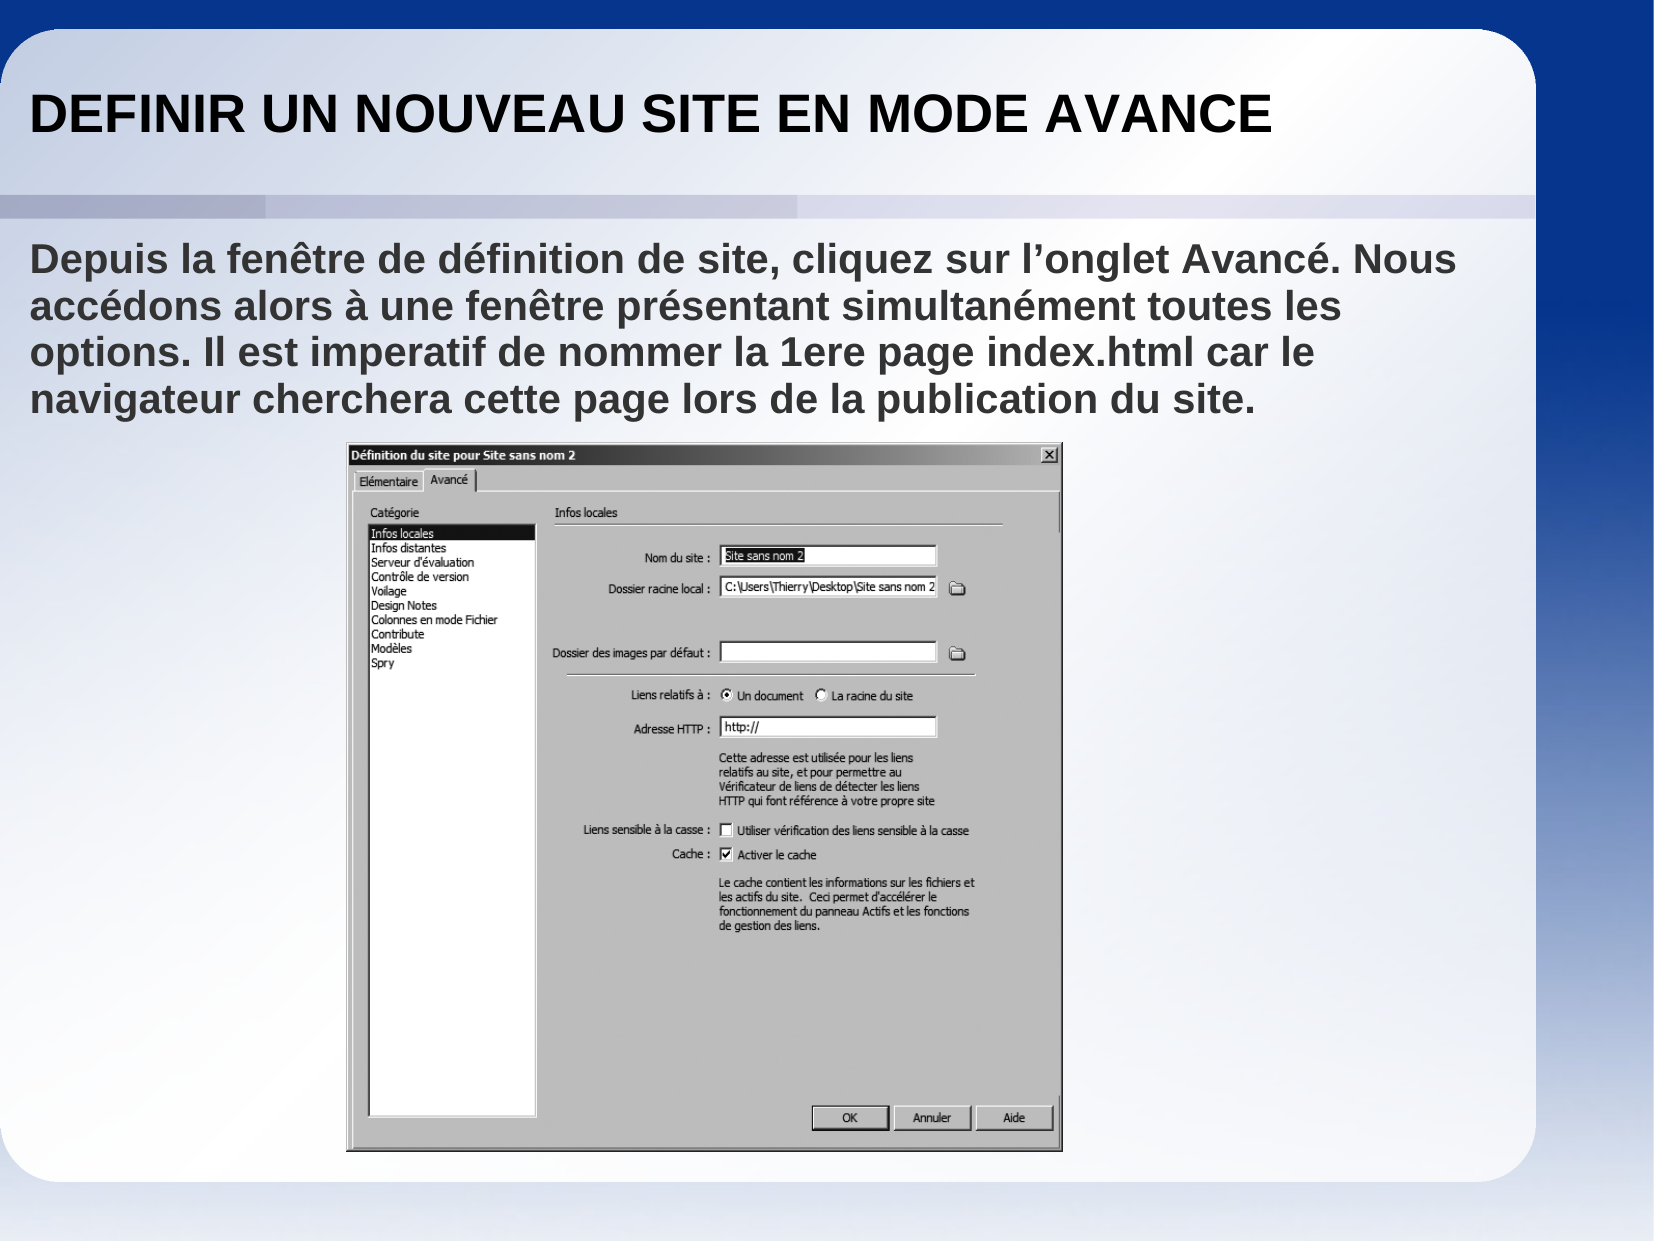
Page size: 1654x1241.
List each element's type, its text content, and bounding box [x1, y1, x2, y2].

picture [0, 0, 1654, 1241]
title DEFINIR UN NOUVEAU SITE EN MODE AVANCE [29, 49, 1506, 178]
list Depuis la fenêtre de définition de site, cliquez sur l’onglet Avancé. Nous accédons alors à une fenêtre présentant simultanément toutes les options. Il est imperatif de nommer la 1ere page index.html car le navigateur cherchera cette page lors de la publication du site. [29, 236, 1506, 1152]
picture [346, 442, 1063, 1152]
